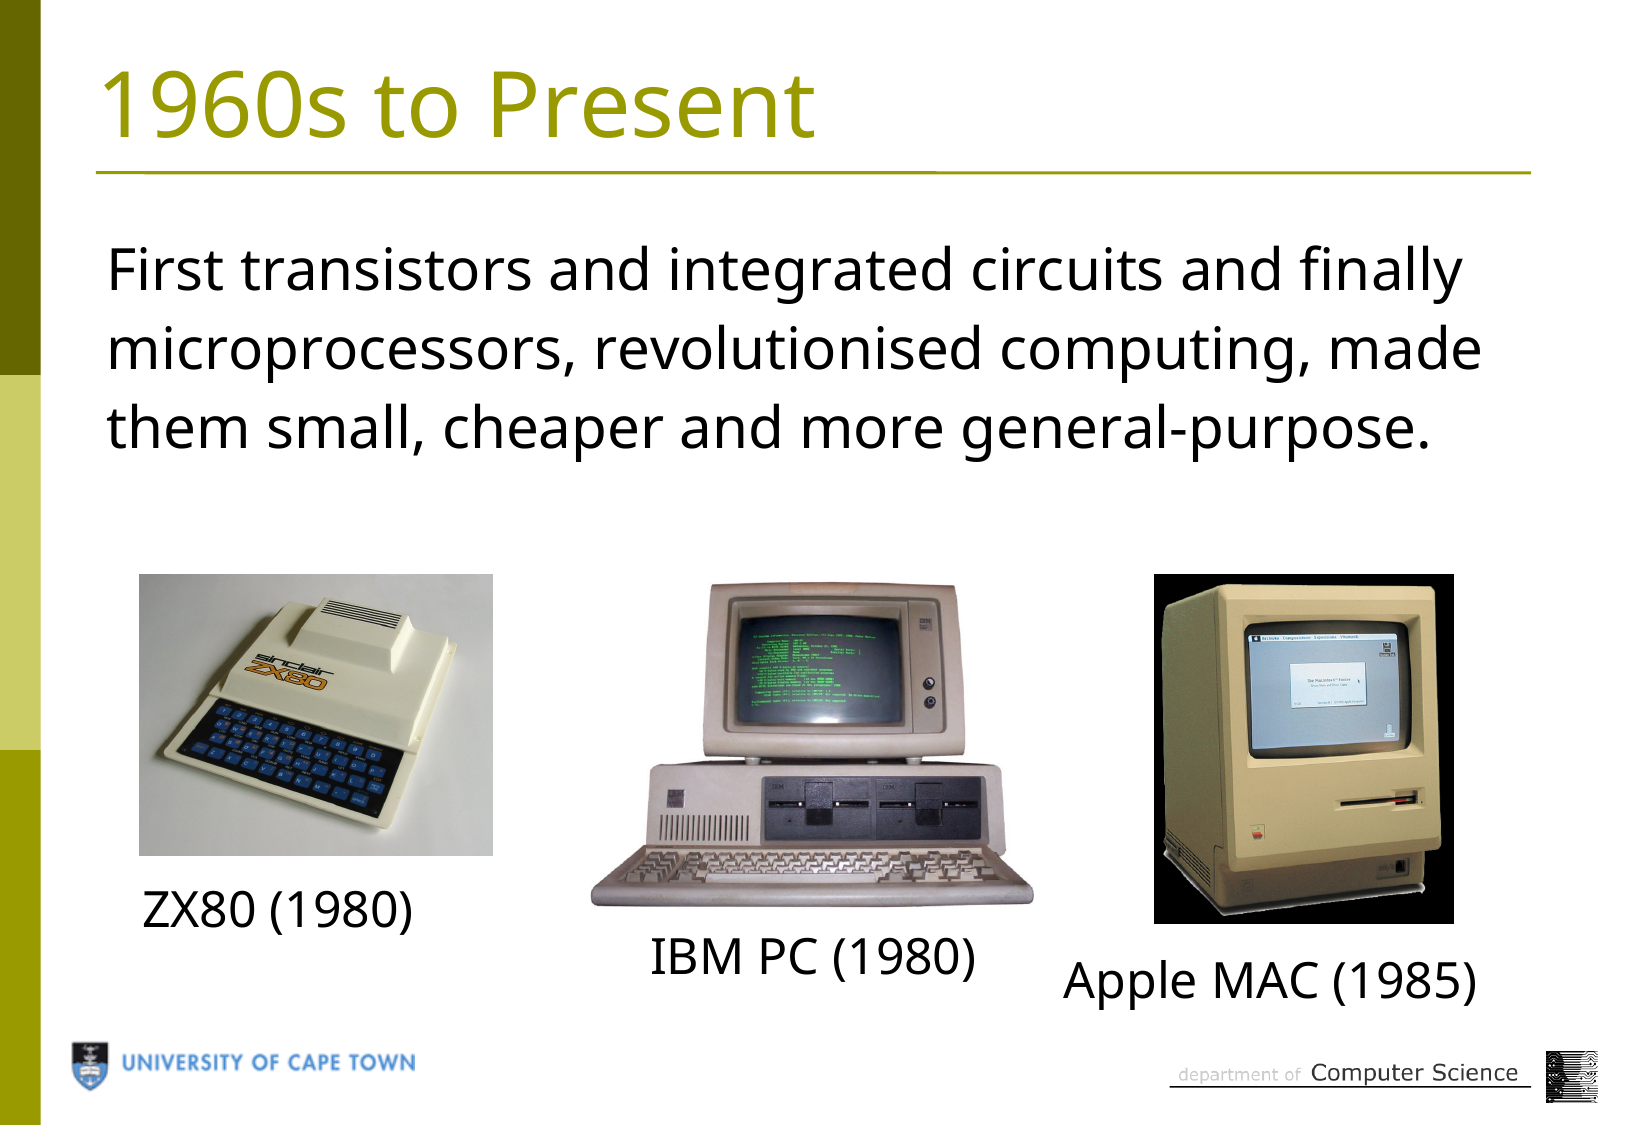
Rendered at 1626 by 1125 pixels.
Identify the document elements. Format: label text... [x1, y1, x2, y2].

picture [1169, 1043, 1532, 1091]
text_box IBM PC (1980)‏ [635, 916, 1037, 1000]
list First transistors and integrated circuits and finally microprocessors, revolutionised computing, made them small, cheaper and more general-purpose. [91, 219, 1557, 551]
text_box Apple MAC (1985)‏ [1048, 940, 1545, 1023]
picture [576, 574, 1048, 915]
picture [1154, 574, 1454, 924]
picture [61, 1024, 415, 1103]
picture [139, 574, 493, 857]
title 1960s to Present [81, 45, 1544, 173]
text_box ZX80 (1980)‏ [127, 869, 494, 953]
picture [1546, 1051, 1598, 1103]
